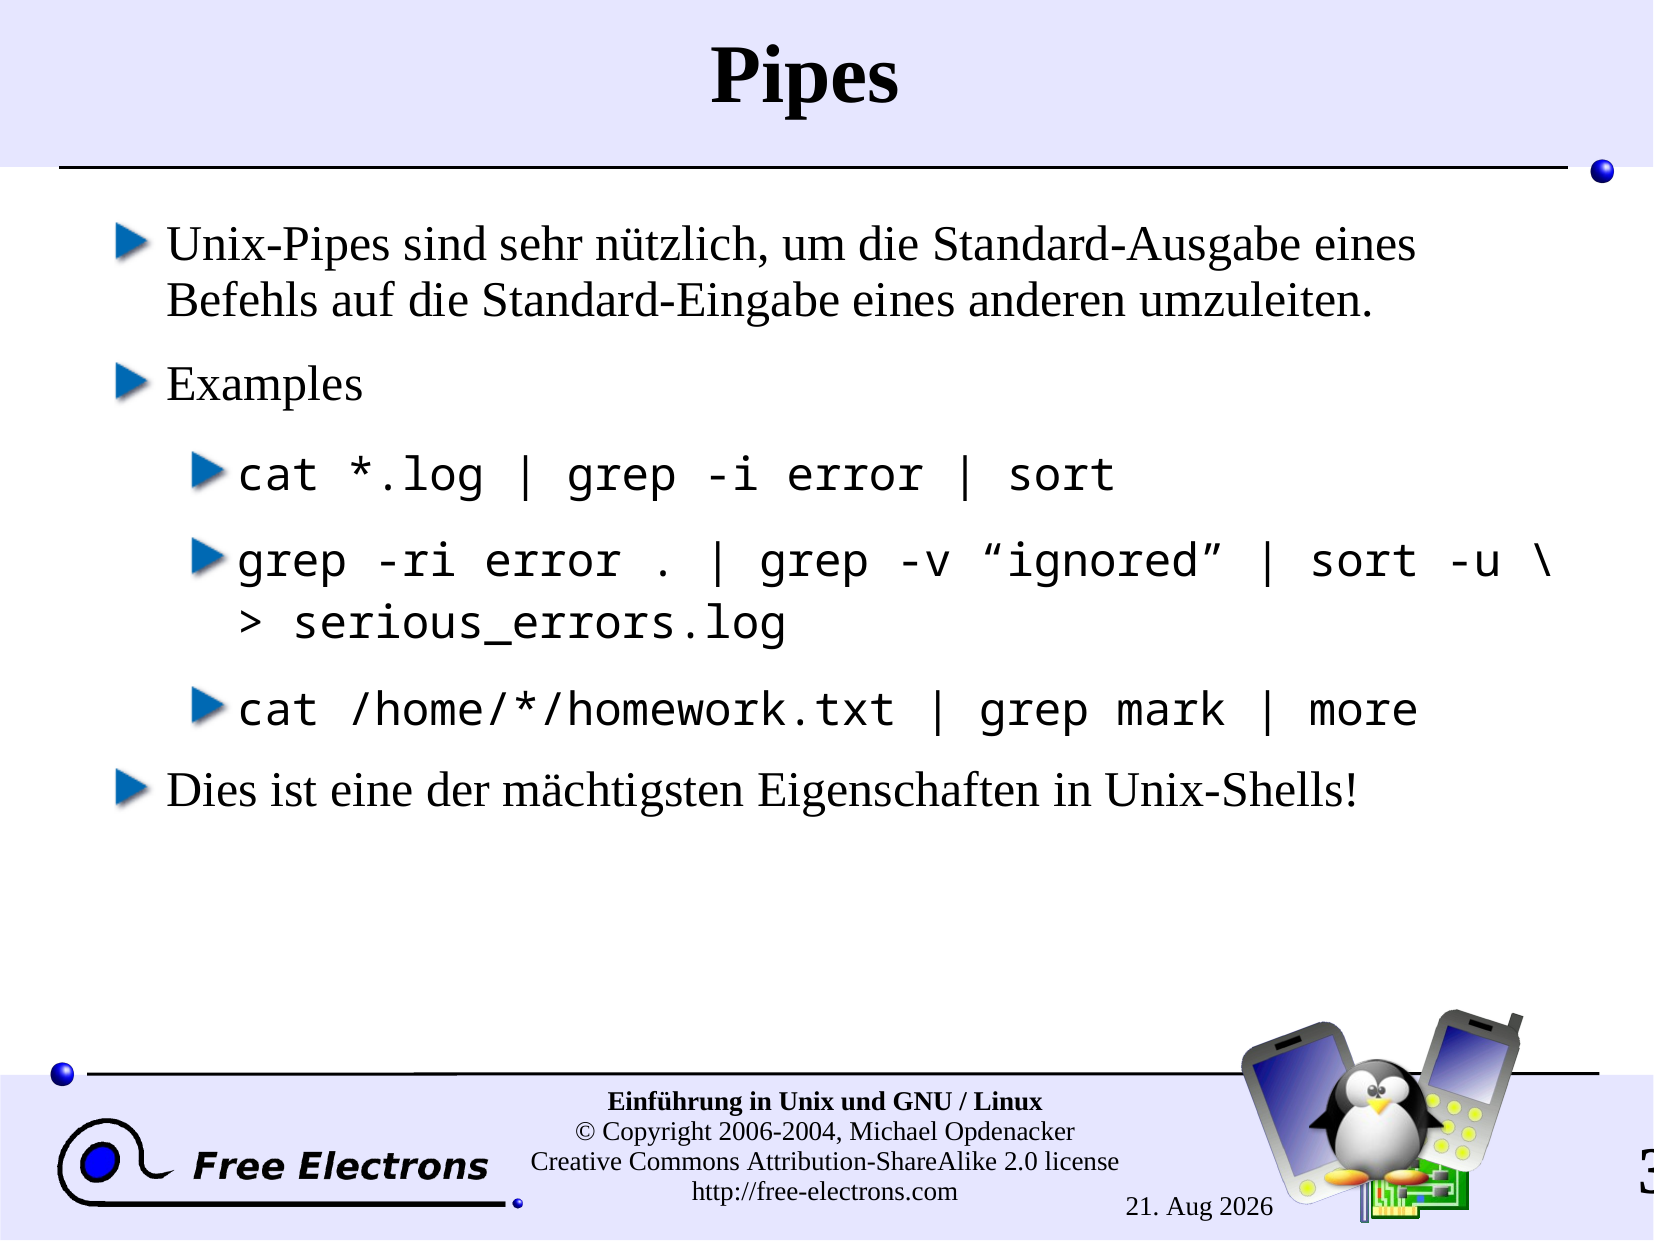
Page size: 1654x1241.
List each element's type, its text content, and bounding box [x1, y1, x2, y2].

list Unix-Pipes sind sehr nützlich, um die Standard-Ausgabe eines Befehls auf die Standard-Eingabe eines anderen umzuleiten. Examples cat *.log | grep -i error | sort grep -ri error . | grep -v “ignored” | sort -u \ > serious_errors.log cat /home/*/homework.txt | grep mark | more Dies ist eine der mächtigsten Eigenschaften in Unix-Shells! [95, 216, 1570, 1066]
picture [1231, 1066, 1521, 1241]
picture [50, 1107, 527, 1216]
title Pipes [60, 28, 1551, 121]
